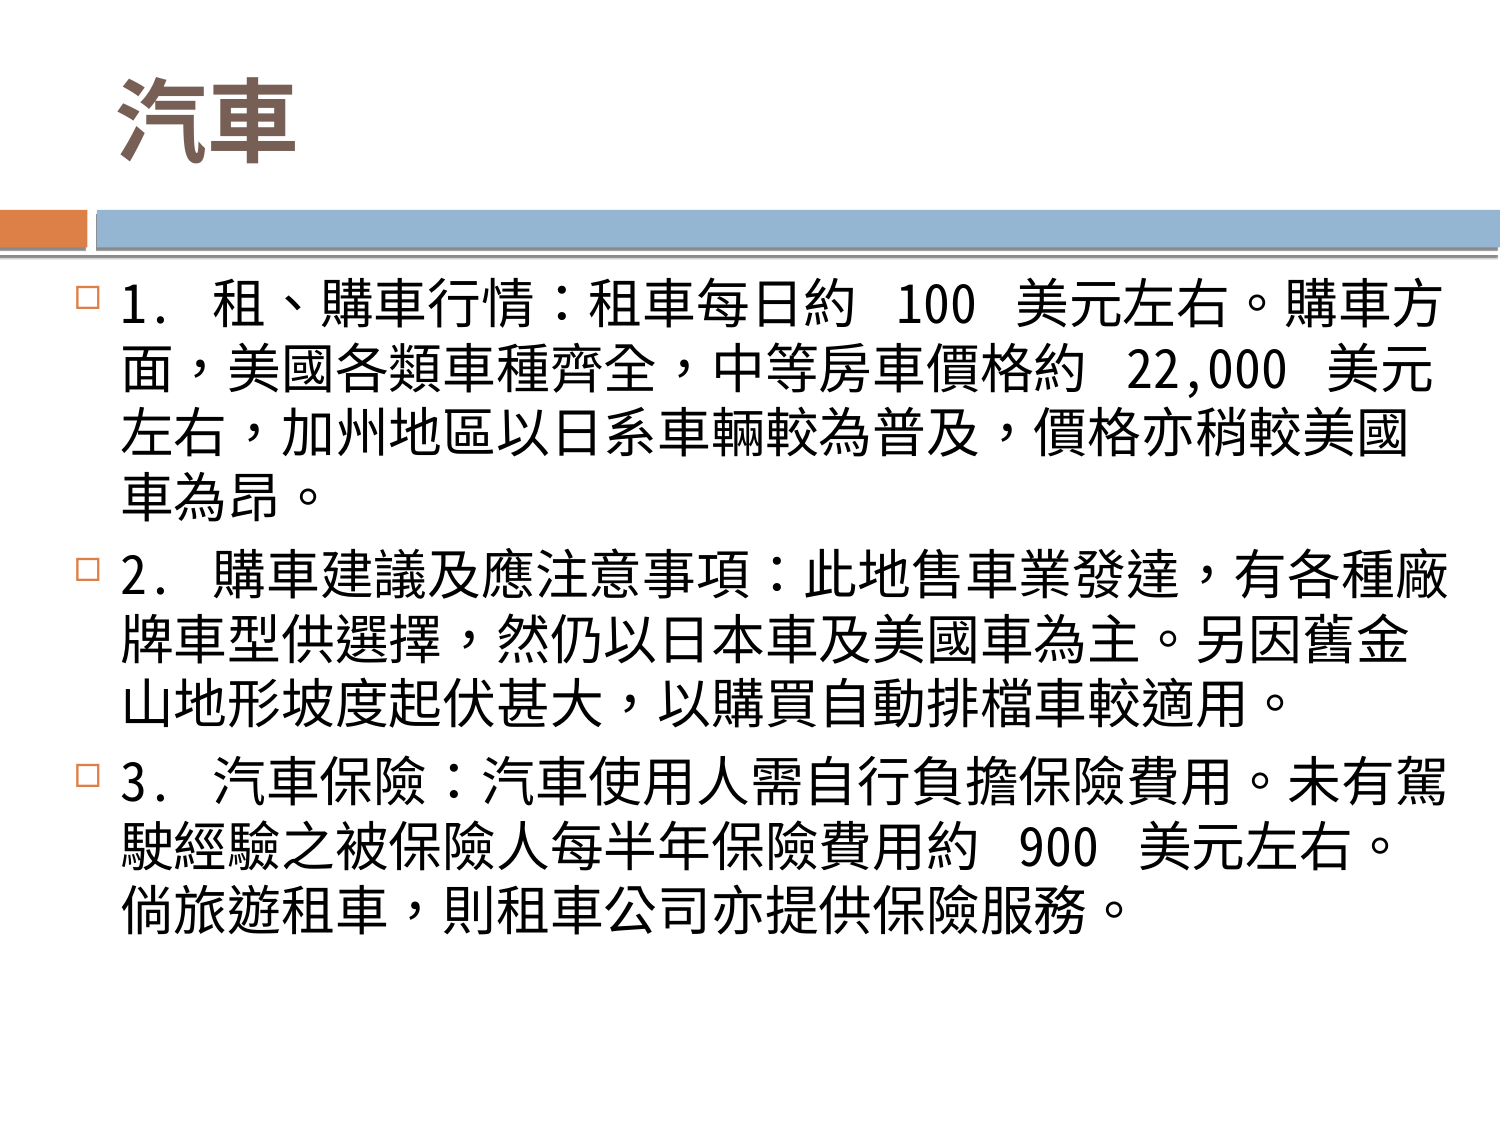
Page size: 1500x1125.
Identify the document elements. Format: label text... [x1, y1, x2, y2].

list 1. 租、購車行情：租車每日約 100 美元左右。購車方面，美國各類車種齊全，中等房車價格約 22,000 美元左右，加州地區以日系車輛較為普及，價格亦稍較美國車為昂。 2. 購車建議及應注意事項：此地售車業發達，有各種廠牌車型供選擇，然仍以日本車及美國車為主。另因舊金山地形坡度起伏甚大，以購買自動排檔車較適用。 3. 汽車保險：汽車使用人需自行負擔保險費用。未有駕駛經驗之被保險人每半年保險費用約 900 美元左右。倘旅遊租車，則租車公司亦提供保險服務。 [58, 262, 1465, 1000]
title 汽車 [100, 37, 1438, 200]
